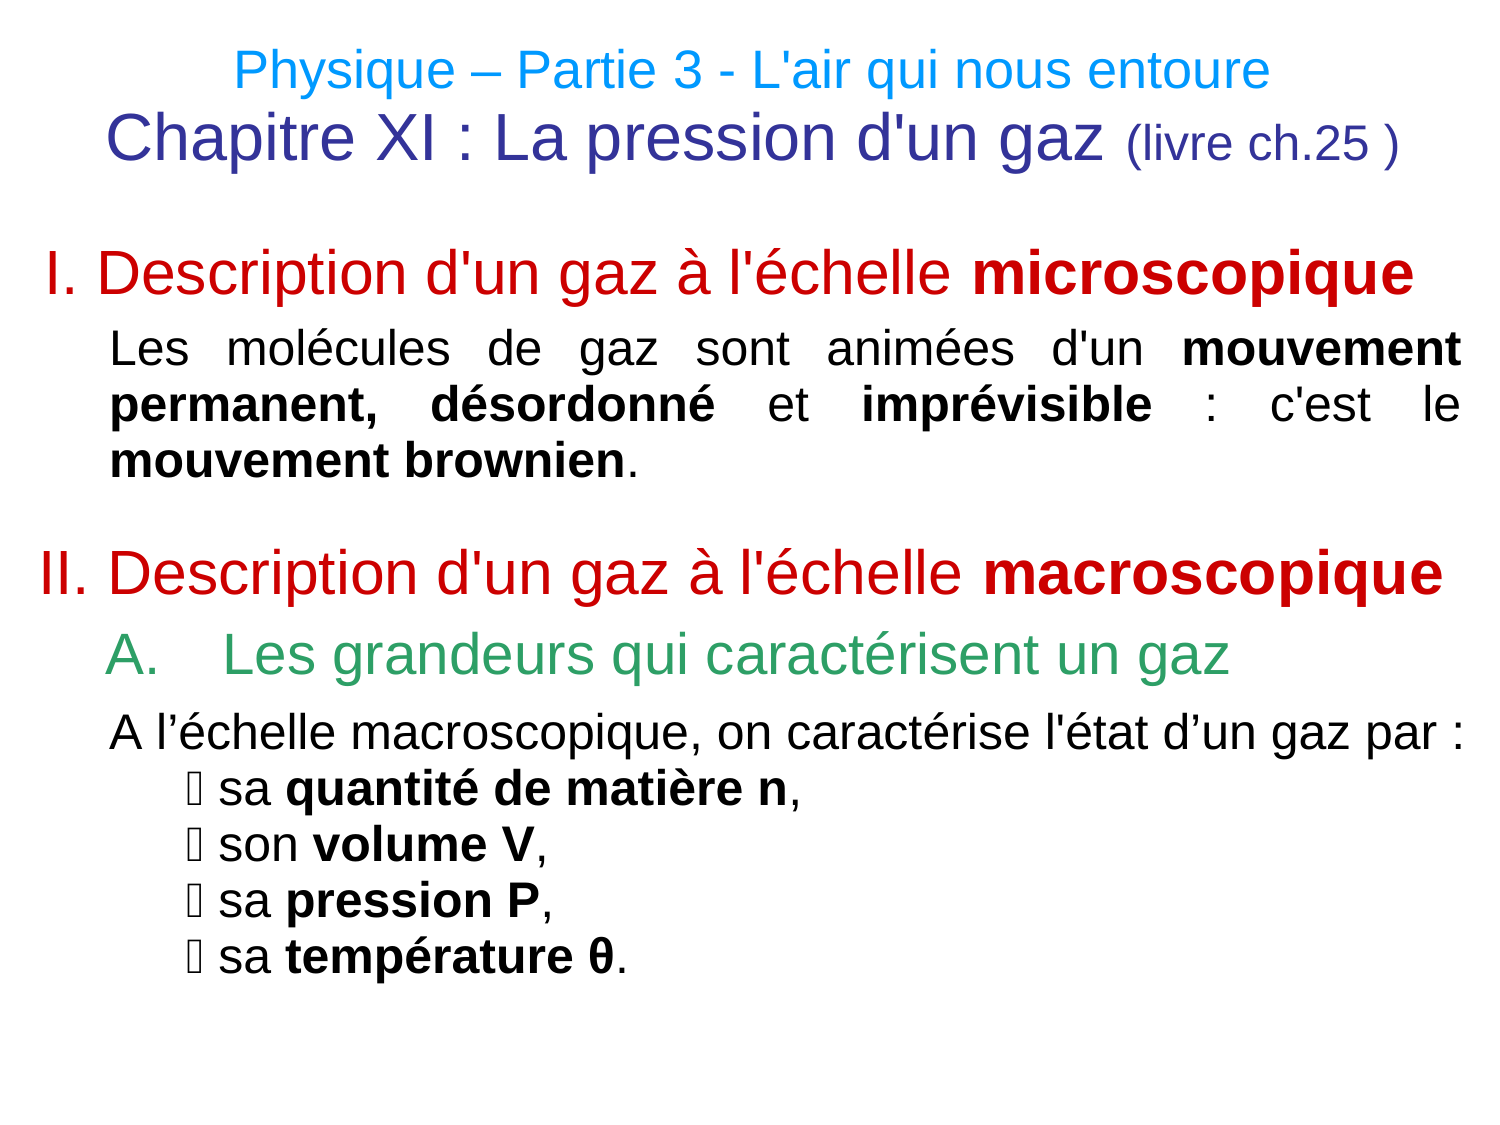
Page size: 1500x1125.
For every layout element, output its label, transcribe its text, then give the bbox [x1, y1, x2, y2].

text_box A. Les grandeurs qui caractérisent un gaz [15, 614, 1477, 727]
list II. Description d'un gaz à l'échelle macroscopique [23, 529, 1500, 662]
text_box Les molécules de gaz sont animées d'un mouvement permanent, désordonné et imprévisible : c'est le mouvement brownien. [94, 312, 1477, 500]
title Physique – Partie 3 - L'air qui nous entoure Chapitre XI : La pression d'un gaz (livre ch.25 ) [0, 1, 1500, 213]
text_box A l’échelle macroscopique, on caractérise l'état d’un gaz par :  sa quantité de matière n,  son volume V,  sa pression P,  sa température θ. [94, 696, 1500, 997]
text_box I. Description d'un gaz à l'échelle microscopique [29, 230, 1500, 343]
